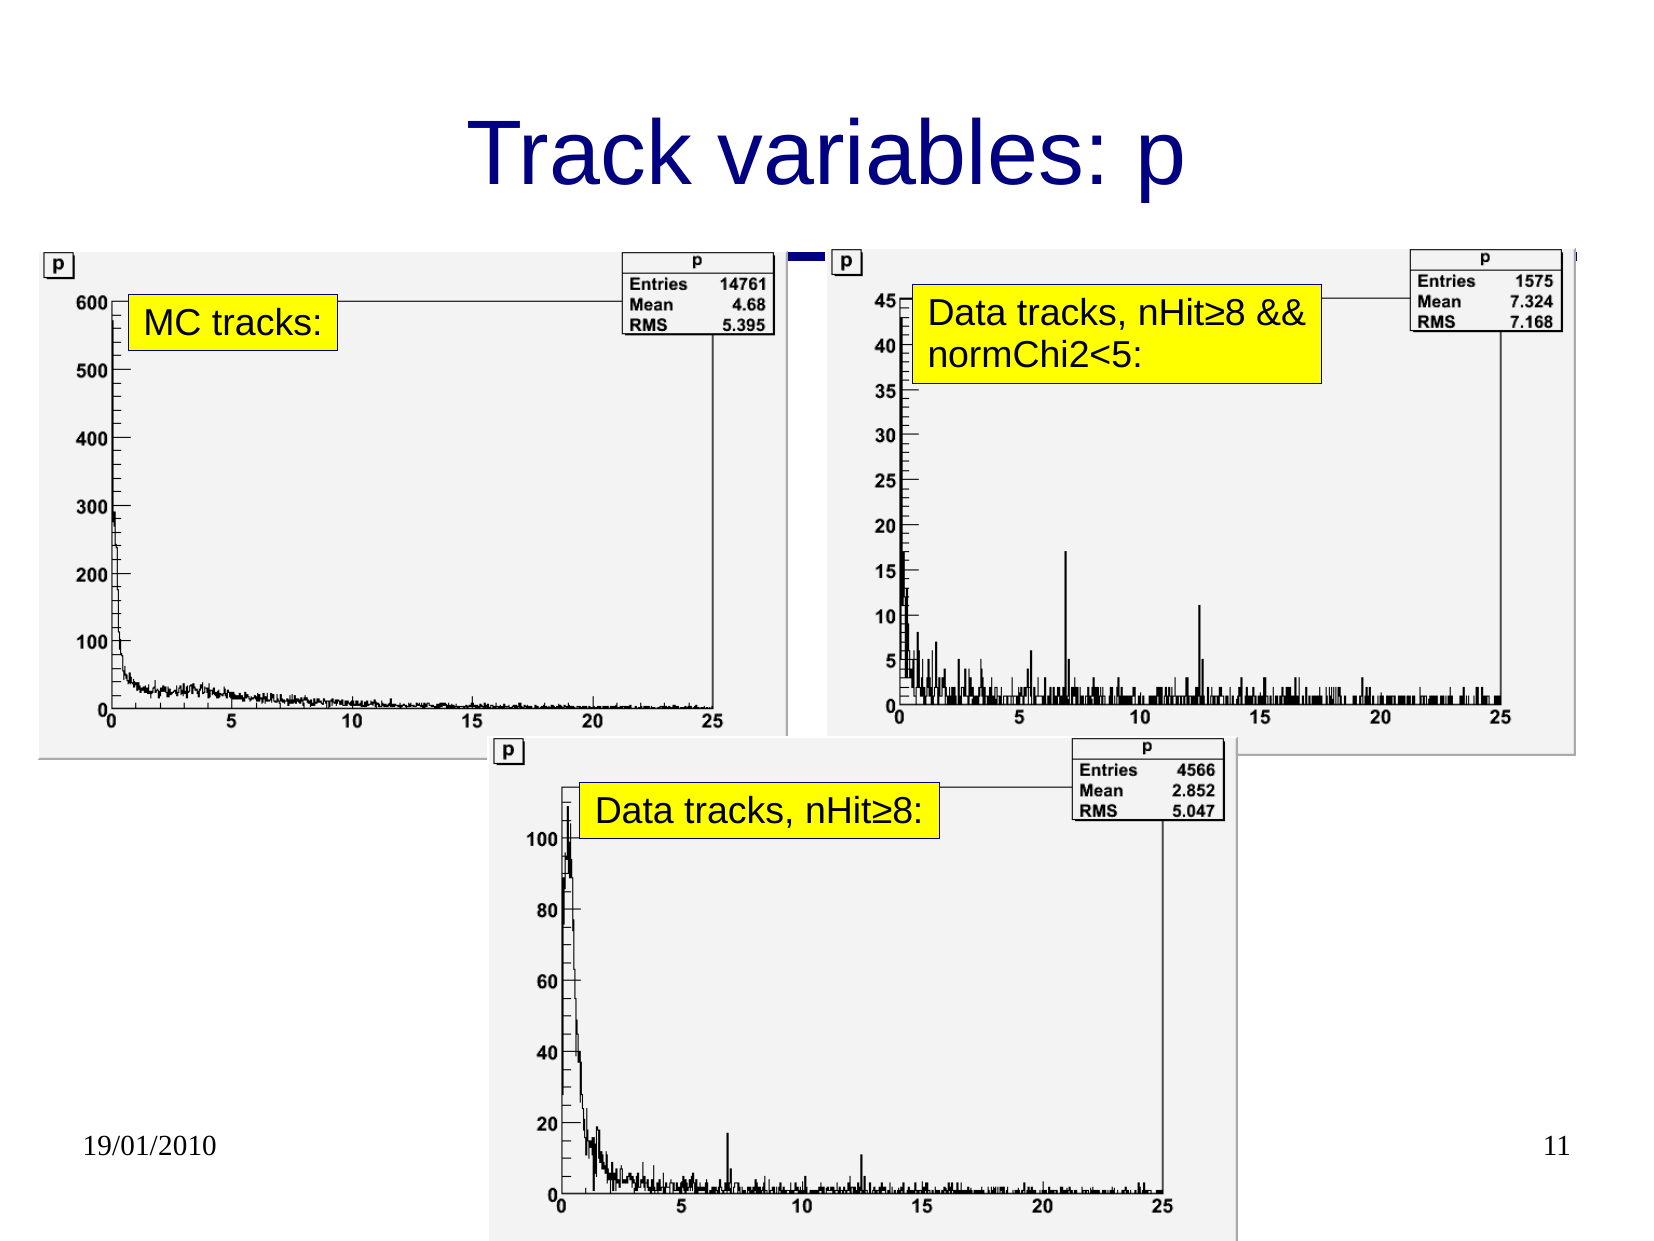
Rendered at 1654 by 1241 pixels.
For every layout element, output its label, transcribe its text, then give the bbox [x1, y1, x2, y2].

text_box Data tracks, nHit≥8 && normChi2<5: [912, 284, 1322, 384]
picture [37, 247, 1576, 1241]
title Track variables: p [82, 56, 1571, 250]
text_box Data tracks, nHit≥8: [579, 782, 940, 839]
text_box MC tracks: [128, 294, 338, 351]
